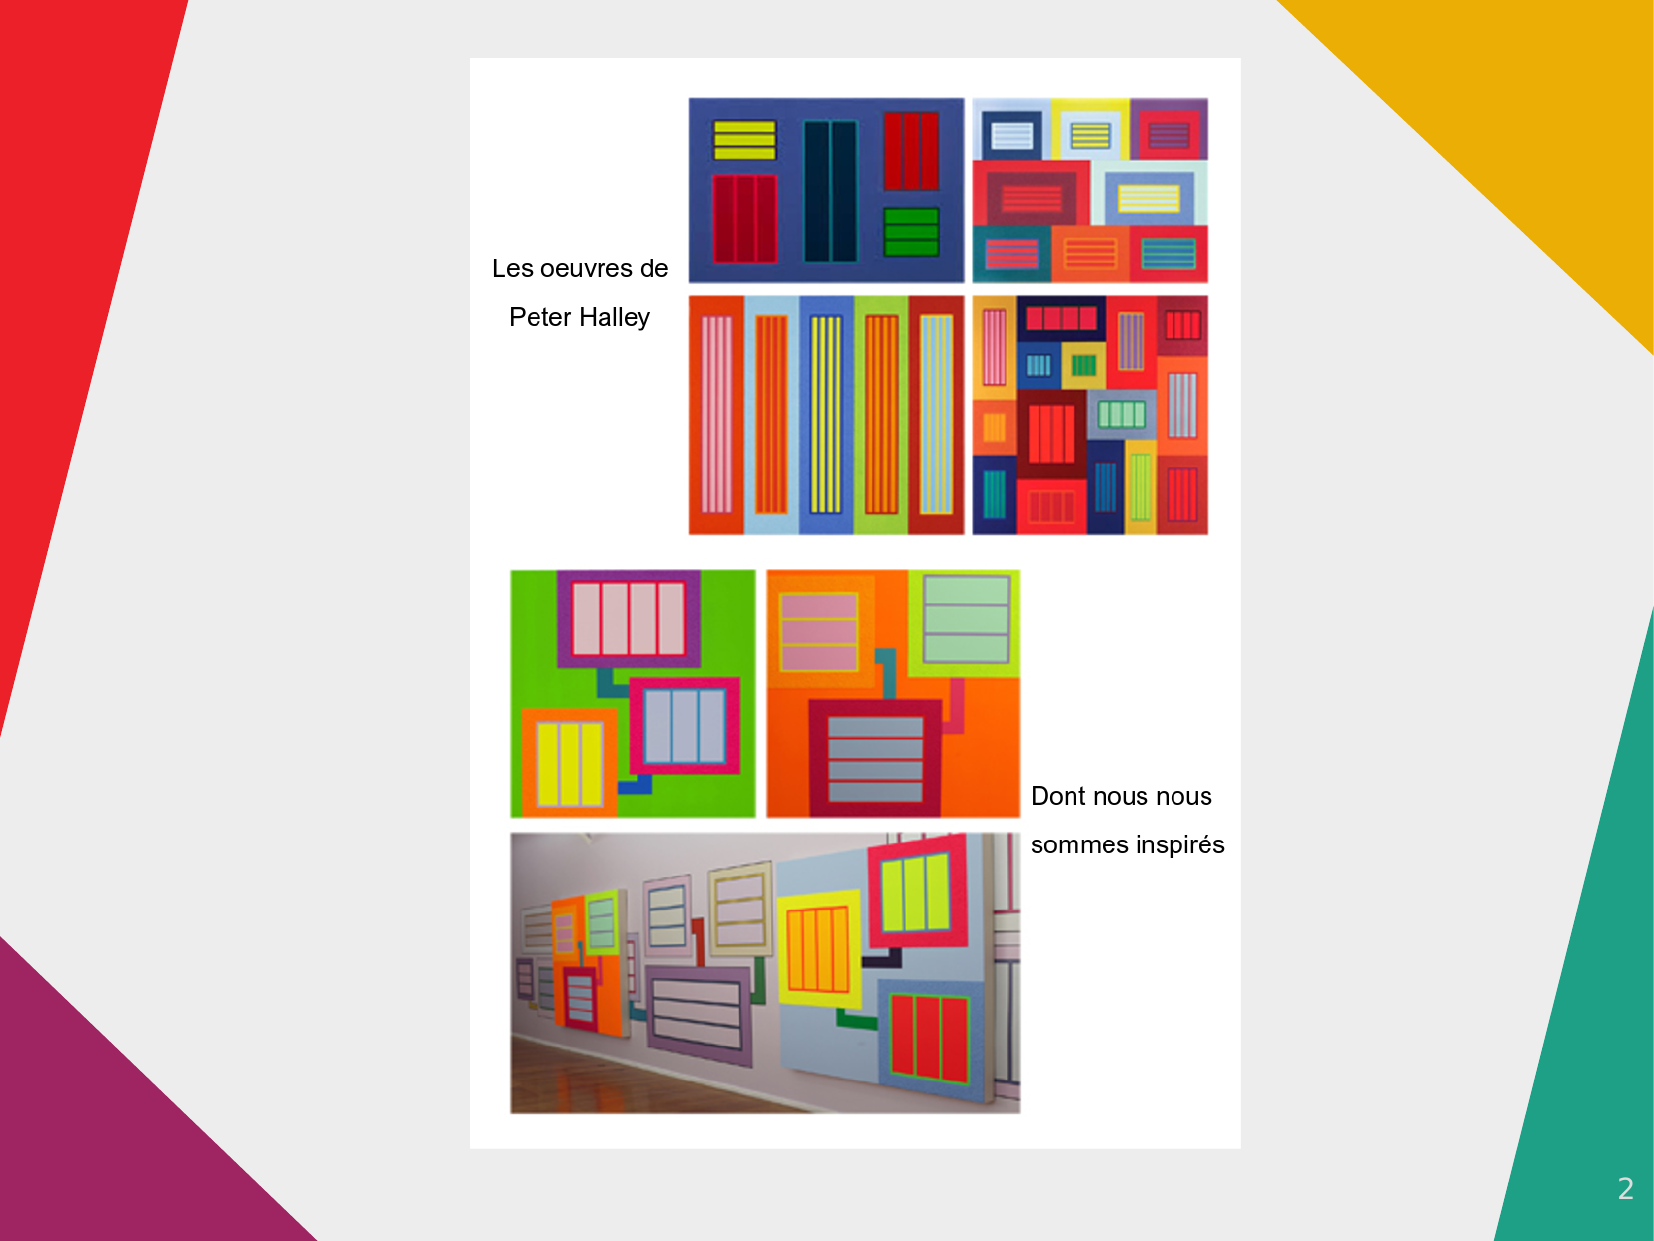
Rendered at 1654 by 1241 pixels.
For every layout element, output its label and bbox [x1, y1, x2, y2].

picture [470, 58, 1241, 1149]
